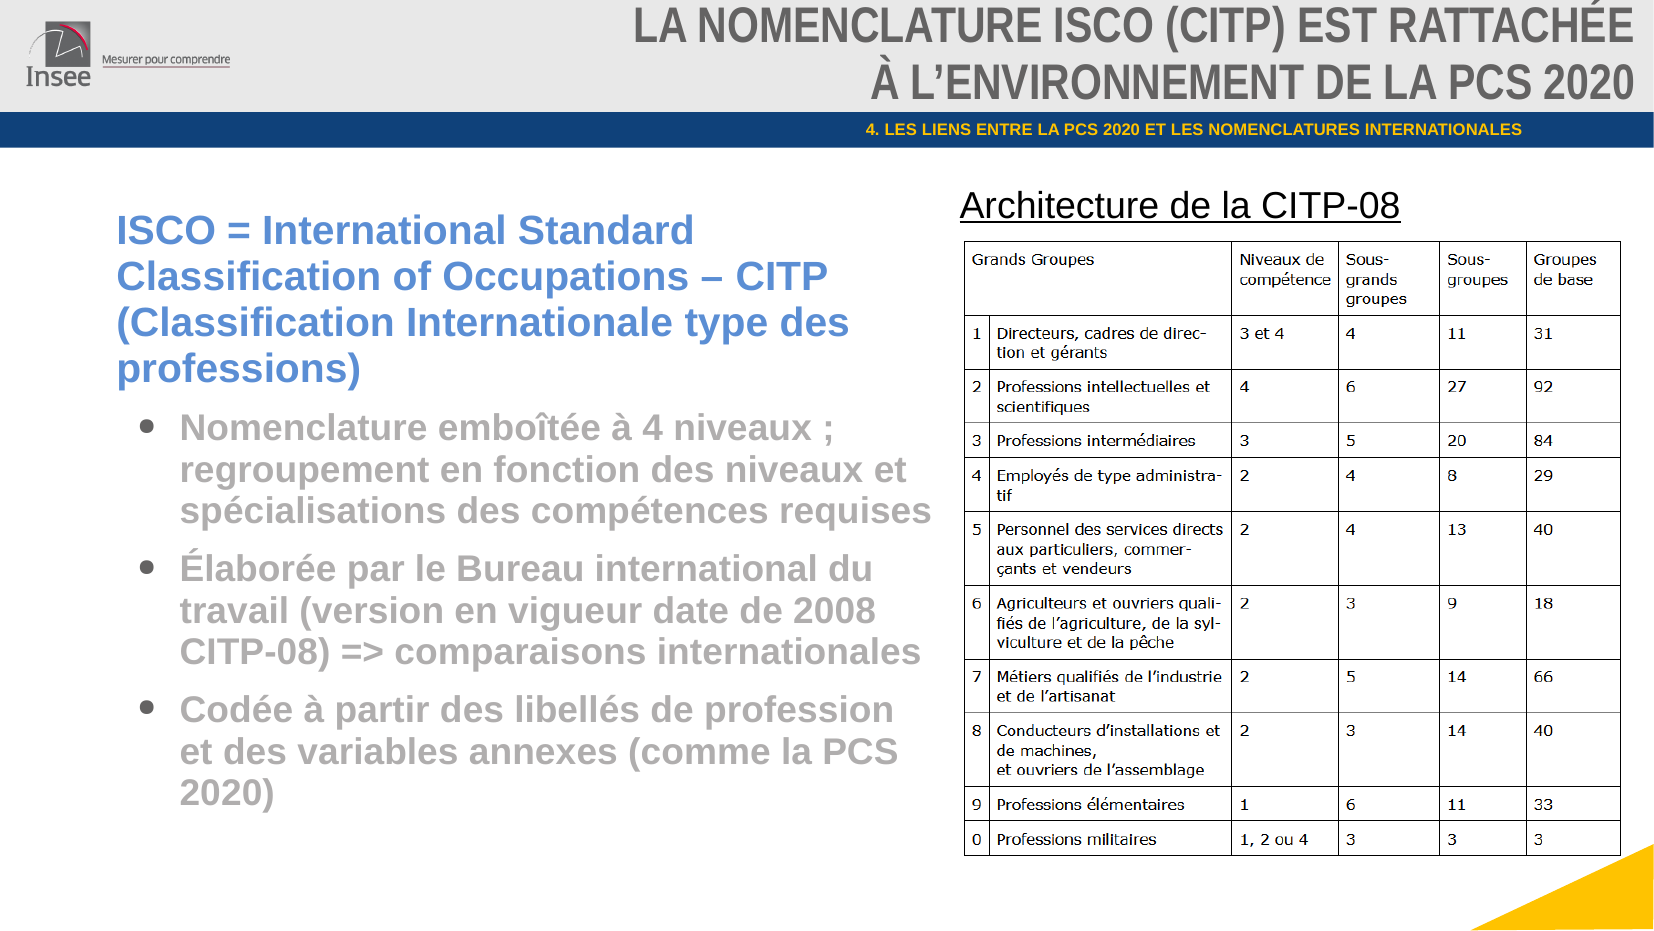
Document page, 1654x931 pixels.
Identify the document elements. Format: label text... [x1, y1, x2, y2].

list ISCO = International Standard Classification of Occupations – CITP (Classification Internationale type des professions) Nomenclature emboîtée à 4 niveaux ; regroupement en fonction des niveaux et spécialisations des compétences requises Élaborée par le Bureau international du travail (version en vigueur date de 2008 CITP-08) => comparaisons internationales Codée à partir des libellés de profession et des variables annexes (comme la PCS 2020) [0, 73, 936, 886]
picture [960, 236, 1625, 857]
title La nomenclature iSCO (CITP) est rattachée à l’environnement de la pcs 2020 [9, 0, 1647, 107]
text_box Architecture de la CITP-08 [944, 177, 1418, 276]
